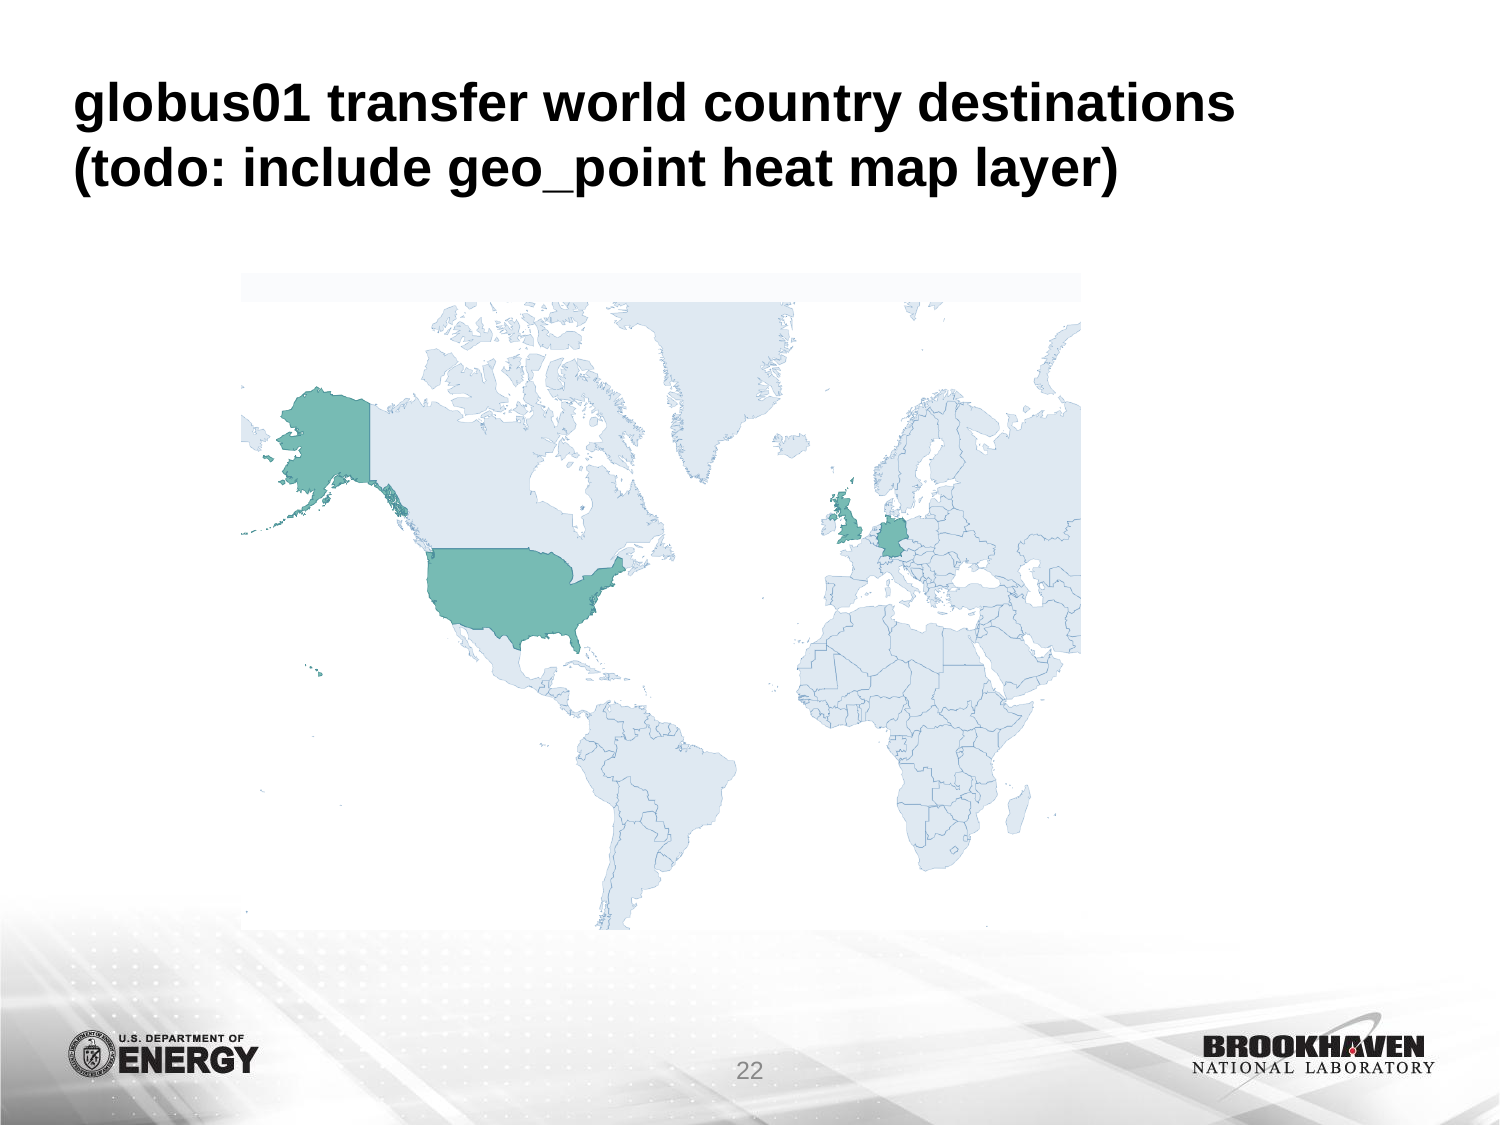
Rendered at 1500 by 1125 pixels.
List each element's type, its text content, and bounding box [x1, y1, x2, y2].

title globus01 transfer world country destinations (todo: include geo_point heat map layer) [58, 59, 1425, 180]
slide_number <number> [581, 1039, 919, 1100]
picture [0, 0, 1500, 1125]
